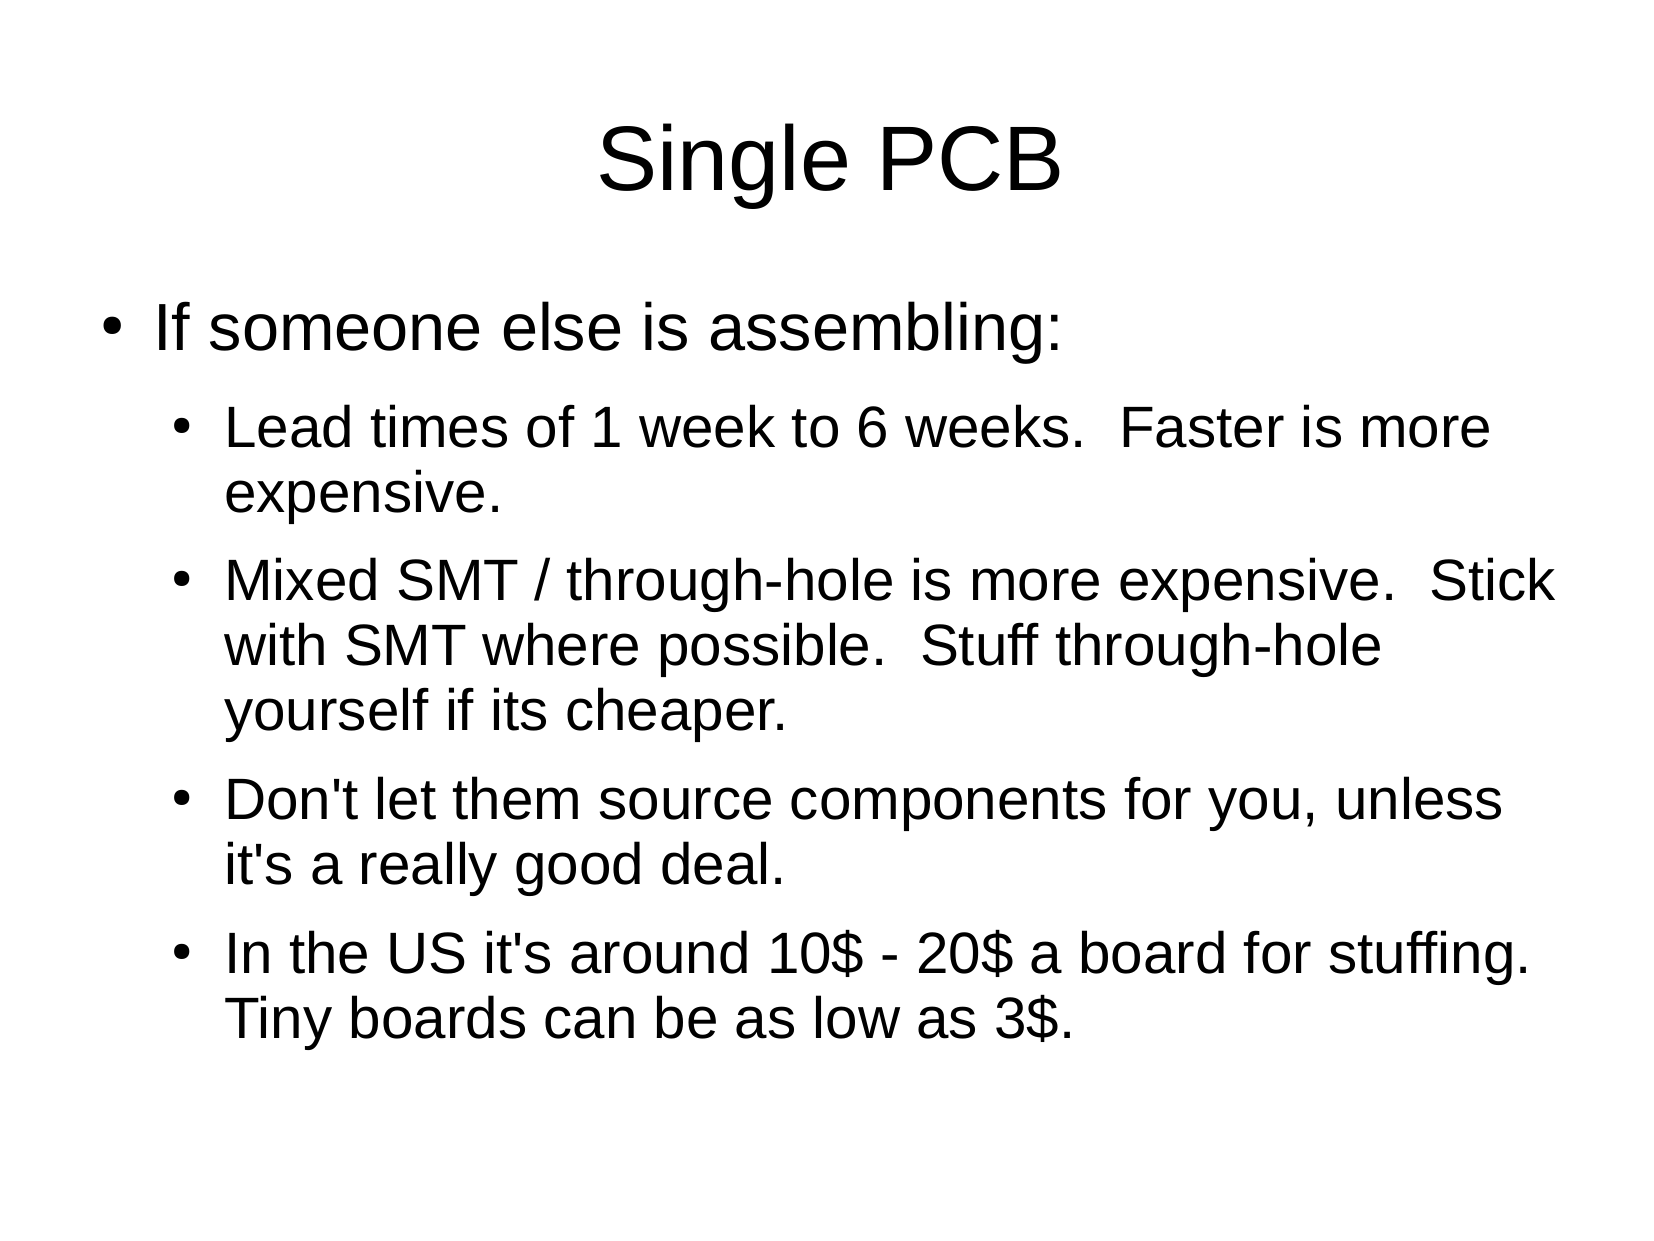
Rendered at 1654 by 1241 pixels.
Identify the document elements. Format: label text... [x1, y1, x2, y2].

title Single PCB [86, 55, 1576, 263]
list If someone else is assembling: Lead times of 1 week to 6 weeks. Faster is more expensive. Mixed SMT / through-hole is more expensive. Stick with SMT where possible. Stuff through-hole yourself if its cheaper. Don't let them source components for you, unless it's a really good deal. In the US it's around 10$ - 20$ a board for stuffing. Tiny boards can be as low as 3$. [82, 290, 1571, 1109]
